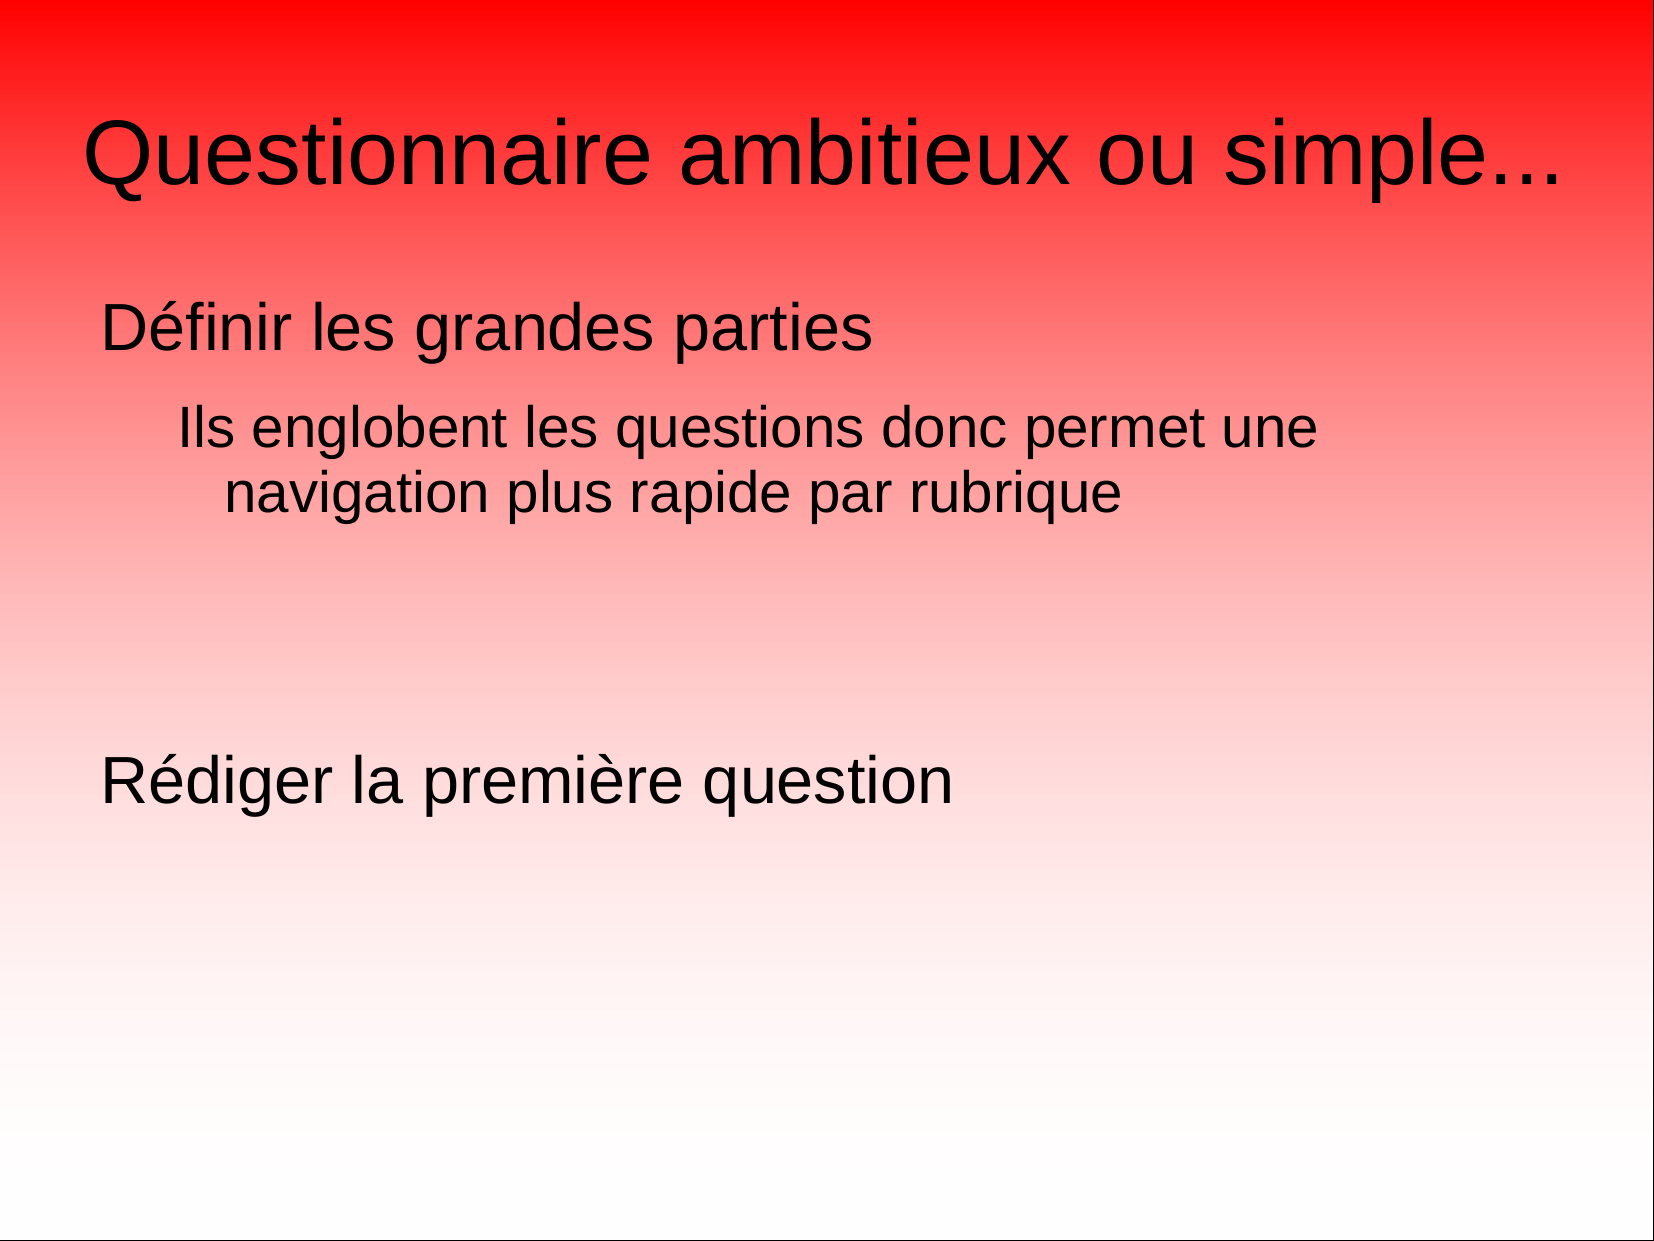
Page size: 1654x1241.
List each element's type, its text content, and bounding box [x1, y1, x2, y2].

title Questionnaire ambitieux ou simple... [82, 49, 1571, 257]
list Définir les grandes parties Ils englobent les questions donc permet une navigation plus rapide par rubrique Rédiger la première question [82, 290, 1571, 1109]
